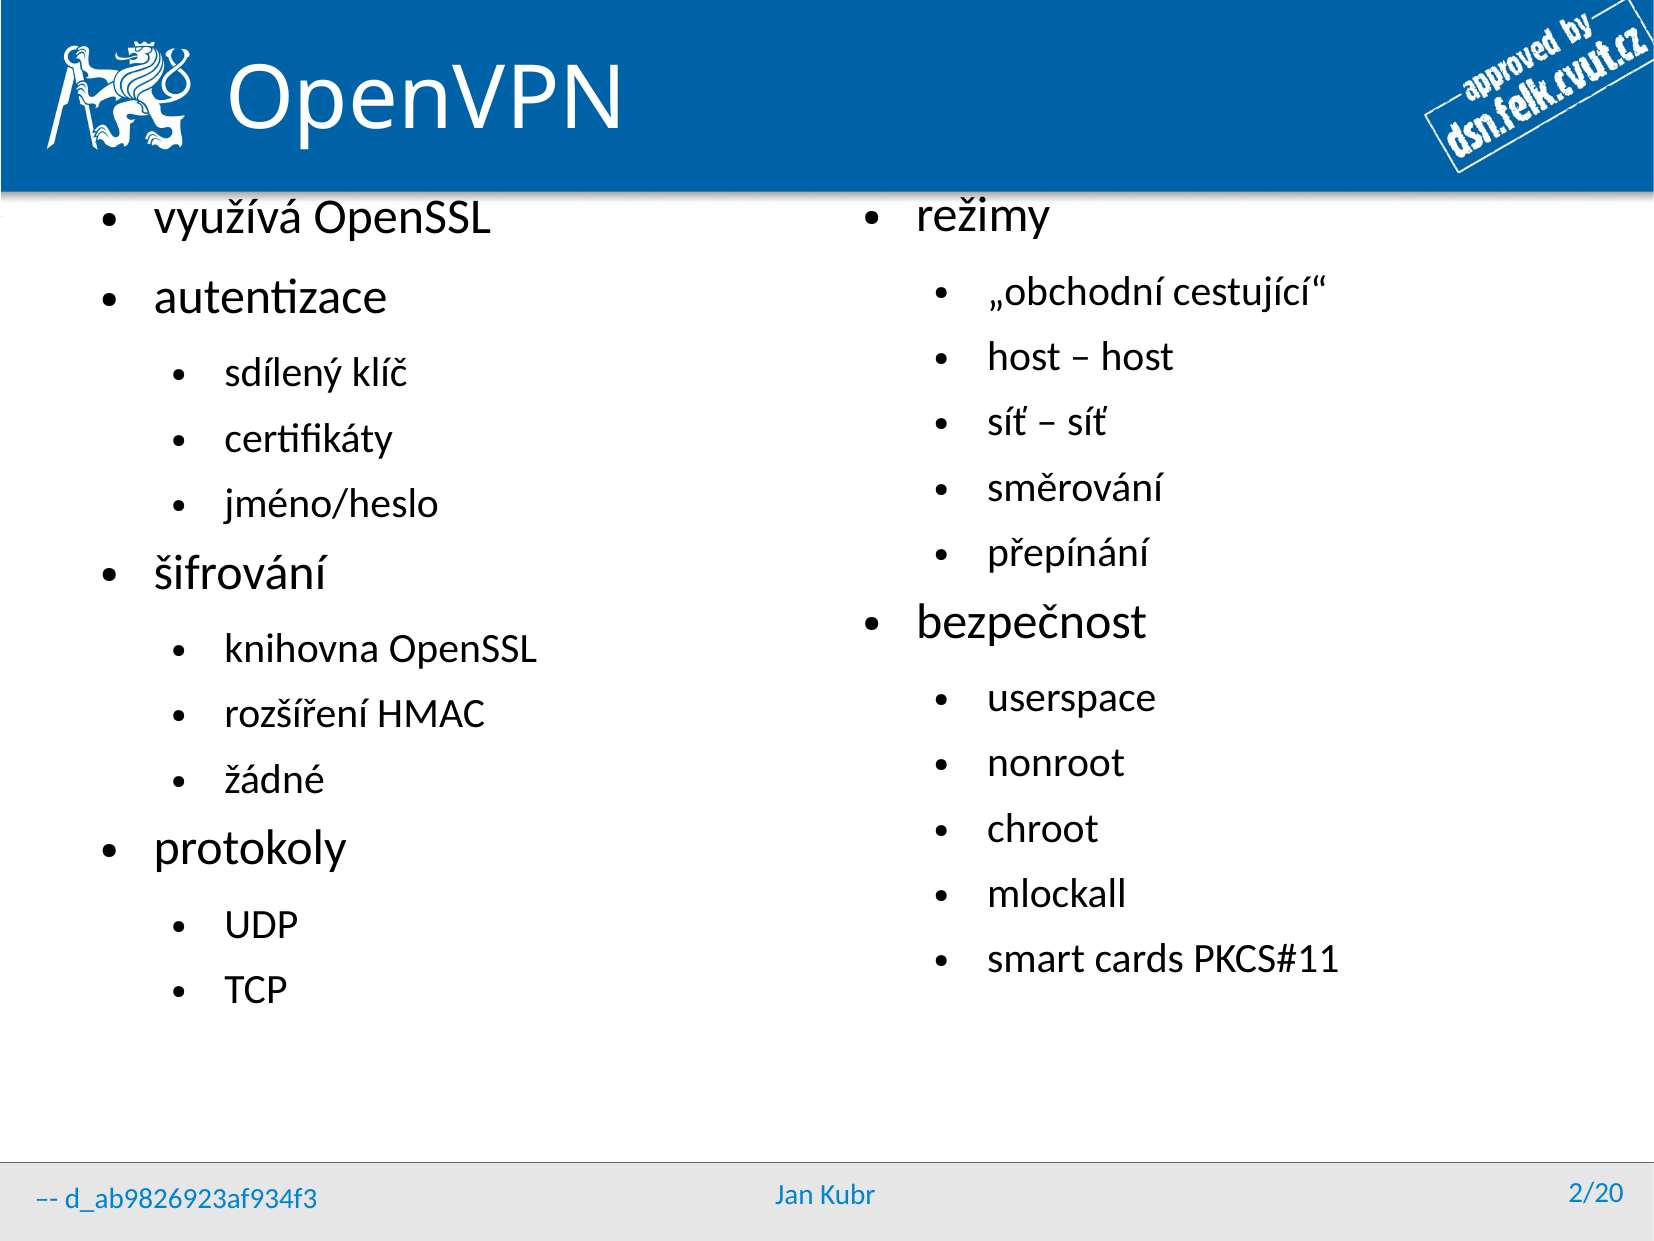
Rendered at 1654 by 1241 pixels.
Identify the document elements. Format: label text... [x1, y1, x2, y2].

picture [1, 0, 1654, 217]
list využívá OpenSSL autentizace sdílený klíč certifikáty jméno/heslo šifrování knihovna OpenSSL rozšíření HMAC žádné protokoly UDP TCP [82, 196, 809, 1101]
list režimy „obchodní cestující“ host – host síť – síť směrování přepínání bezpečnost userspace nonroot chroot mlockall smart cards PKCS#11 [845, 194, 1572, 1068]
title OpenVPN [225, 0, 1426, 188]
